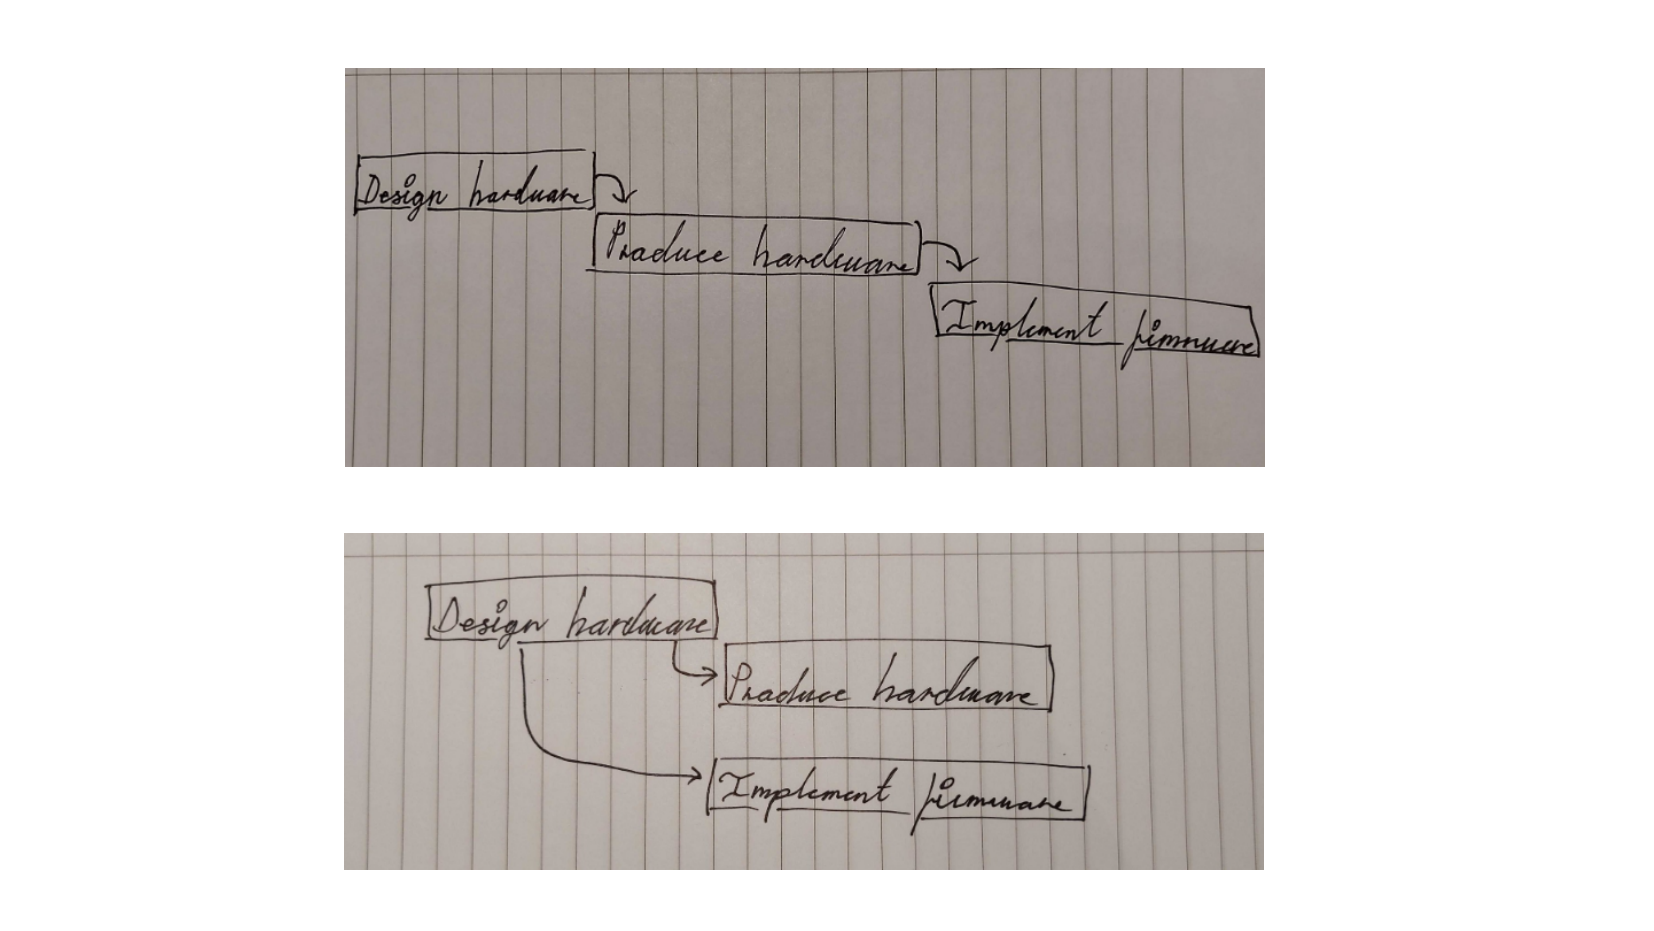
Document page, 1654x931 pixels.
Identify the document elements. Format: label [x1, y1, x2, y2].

picture [345, 68, 1265, 467]
picture [344, 533, 1264, 870]
